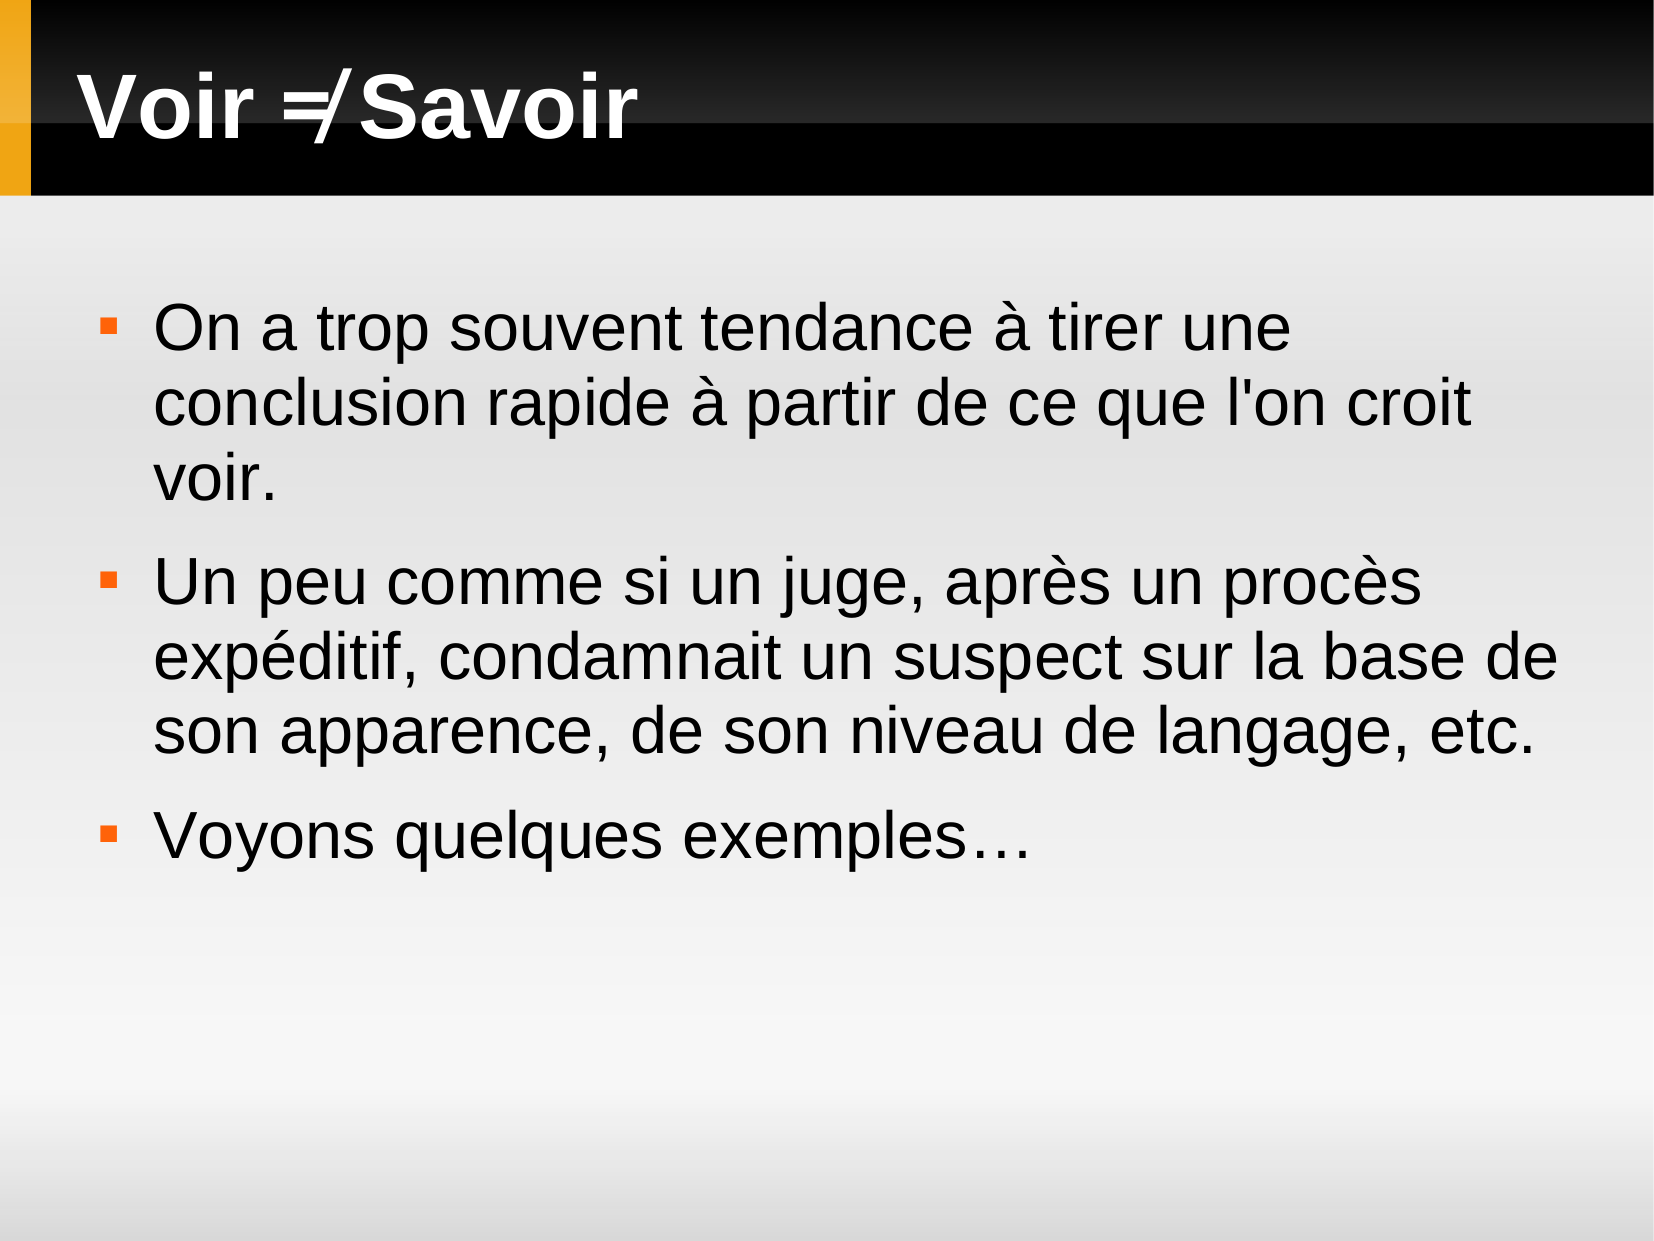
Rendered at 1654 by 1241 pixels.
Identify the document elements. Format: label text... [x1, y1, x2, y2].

title Voir ≠ Savoir [76, 0, 1565, 208]
list On a trop souvent tendance à tirer une conclusion rapide à partir de ce que l'on croit voir. Un peu comme si un juge, après un procès expéditif, condamnait un suspect sur la base de son apparence, de son niveau de langage, etc. Voyons quelques exemples… [82, 290, 1571, 1109]
picture [0, 0, 1654, 1241]
chart [703, 582, 822, 642]
